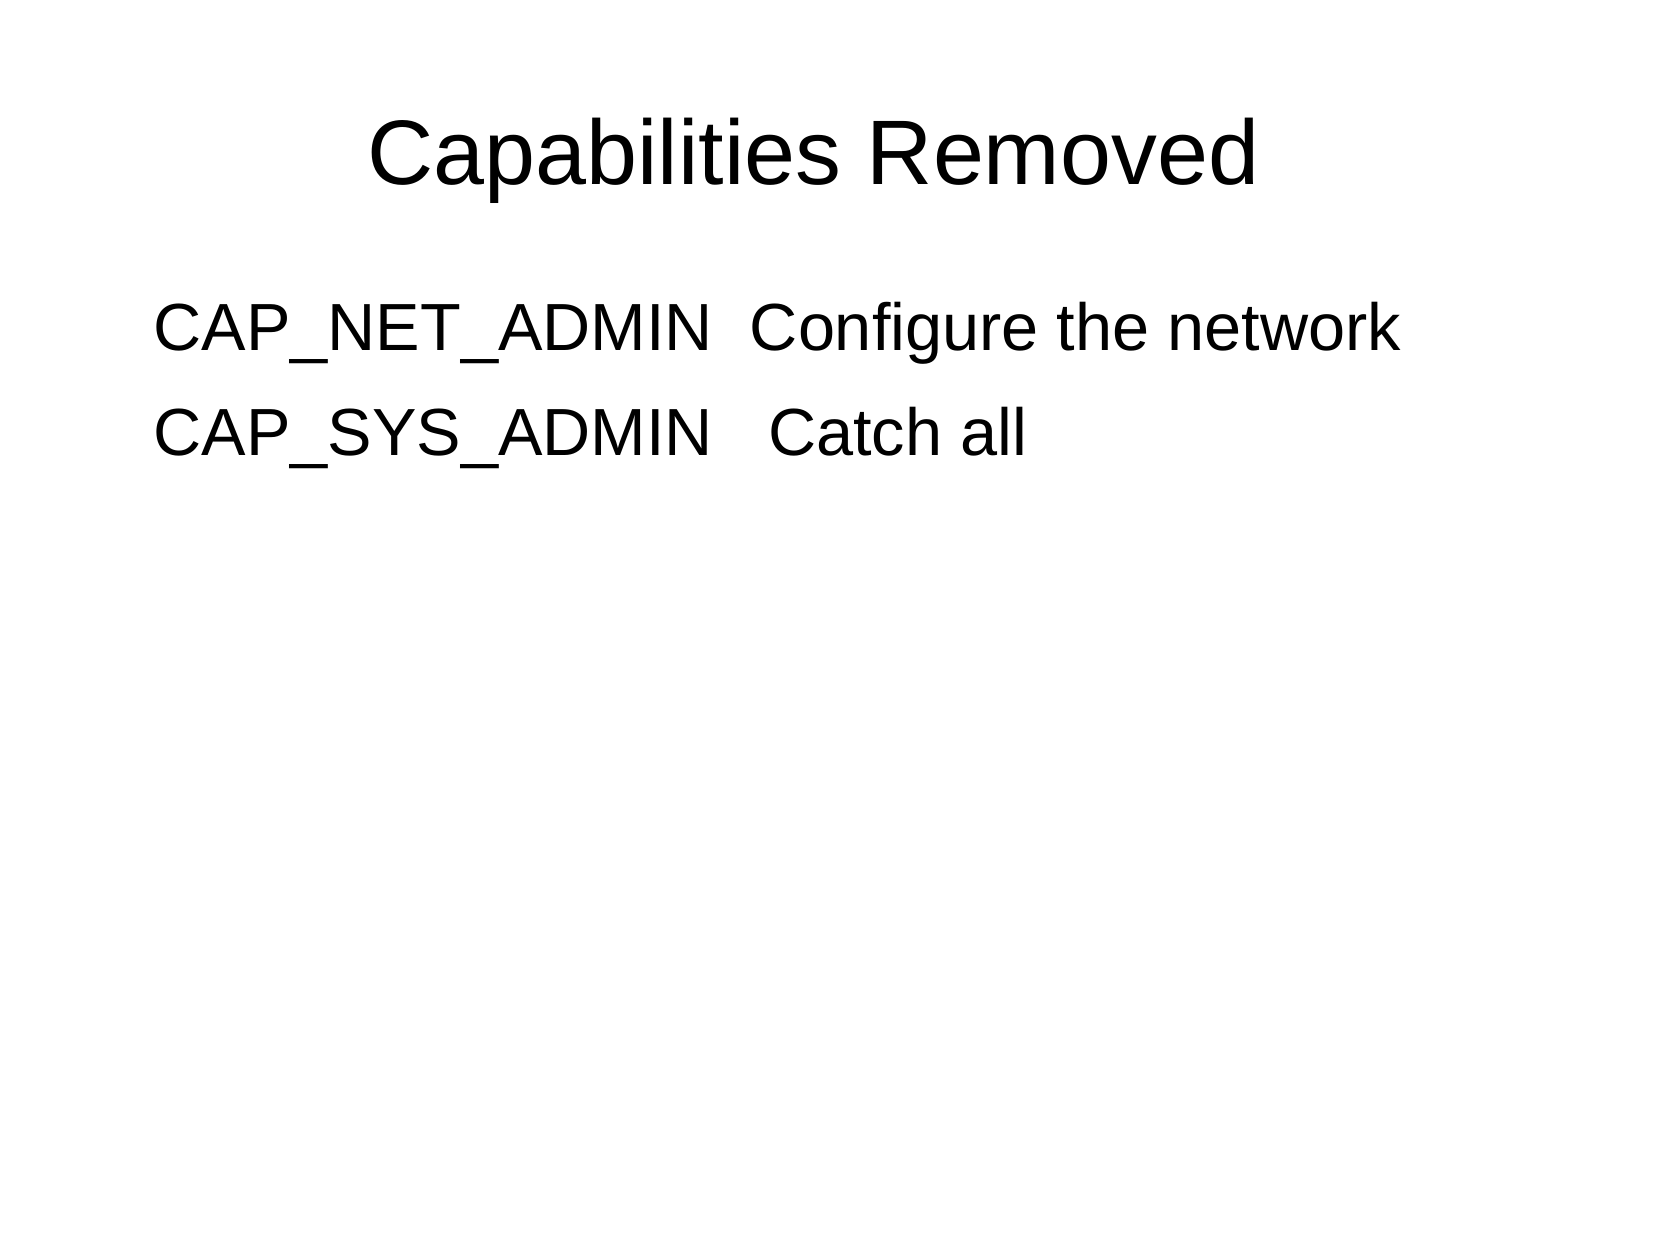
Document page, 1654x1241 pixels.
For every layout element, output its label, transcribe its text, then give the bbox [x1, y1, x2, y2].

list CAP_NET_ADMIN Configure the network CAP_SYS_ADMIN Catch all [82, 290, 1571, 1010]
title Capabilities Removed [82, 49, 1571, 257]
